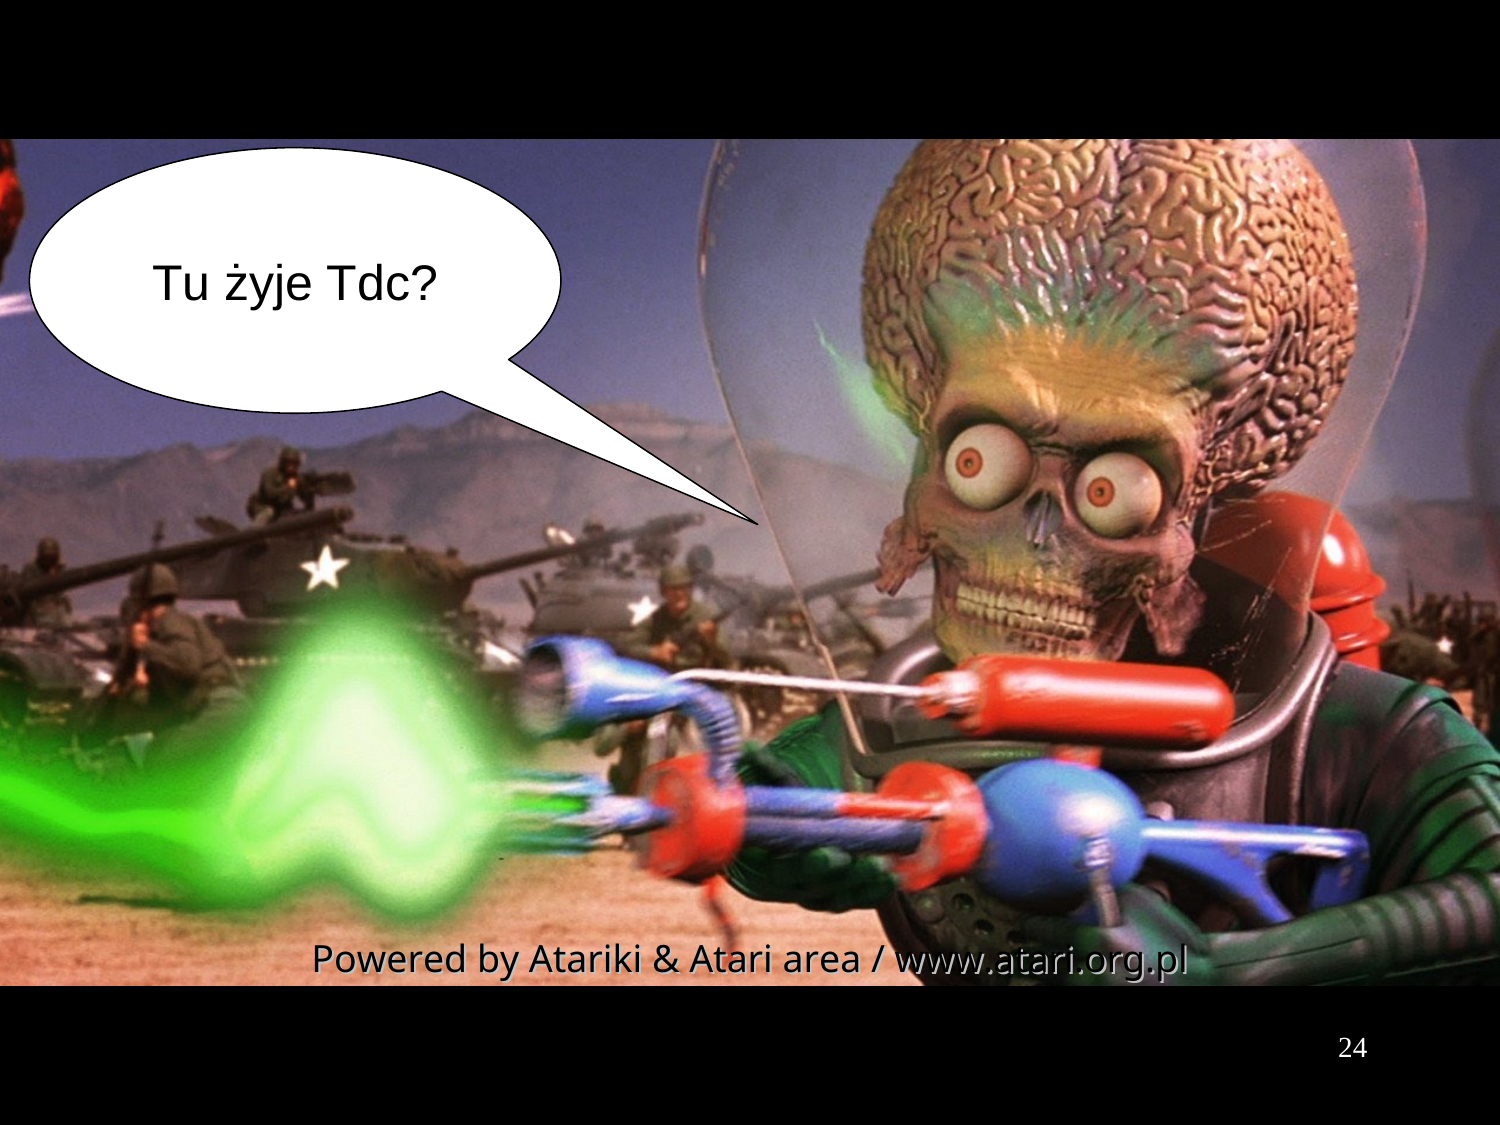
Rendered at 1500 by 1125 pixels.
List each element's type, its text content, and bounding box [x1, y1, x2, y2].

picture [0, 139, 1500, 927]
text_box Powered by Atariki & Atari area / www.atari.org.pl [0, 927, 1500, 988]
text_box Tu żyje Tdc? [29, 147, 758, 525]
